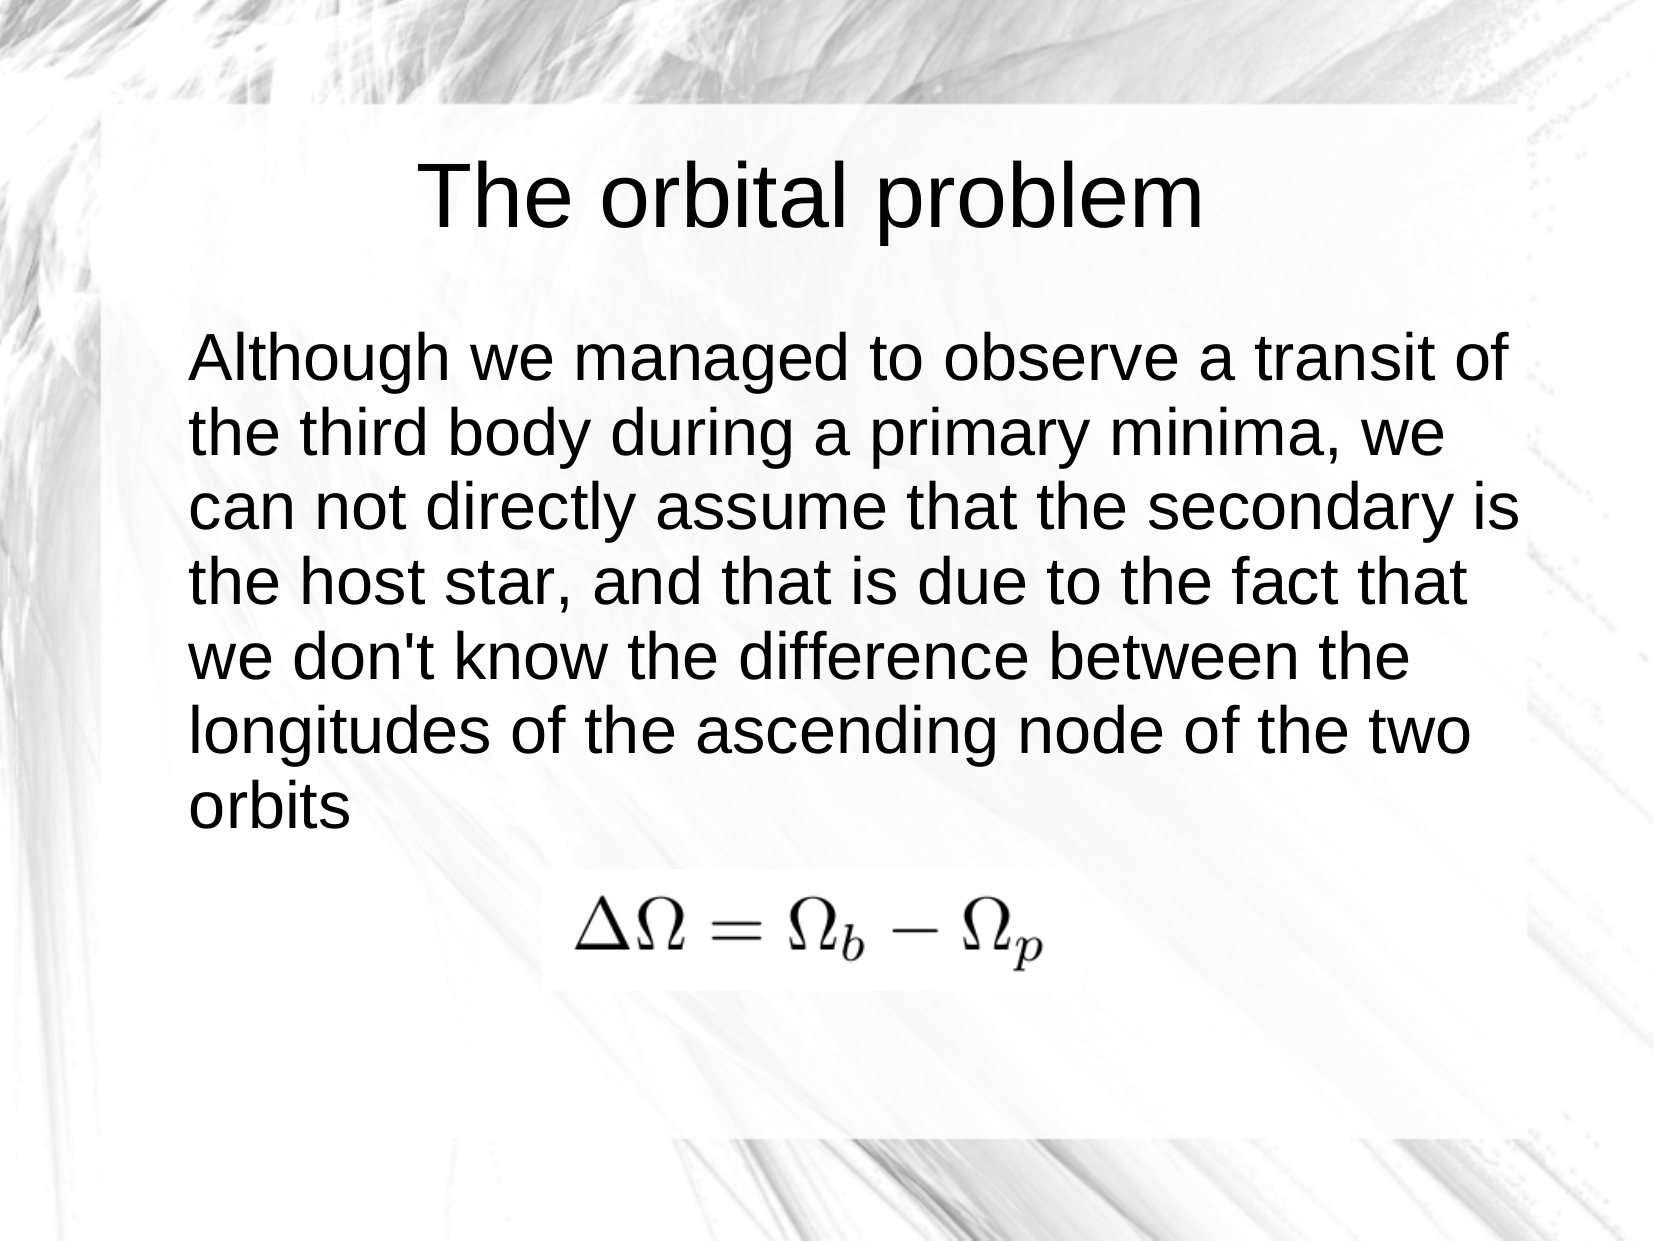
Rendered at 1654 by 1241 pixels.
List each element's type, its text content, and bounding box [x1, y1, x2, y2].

picture [0, 0, 1654, 1241]
title The orbital problem [118, 112, 1506, 281]
list Although we managed to observe a transit of the third body during a primary minima, we can not directly assume that the secondary is the host star, and that is due to the fact that we don't know the difference between the longitudes of the ascending node of the two orbits [118, 319, 1571, 1039]
